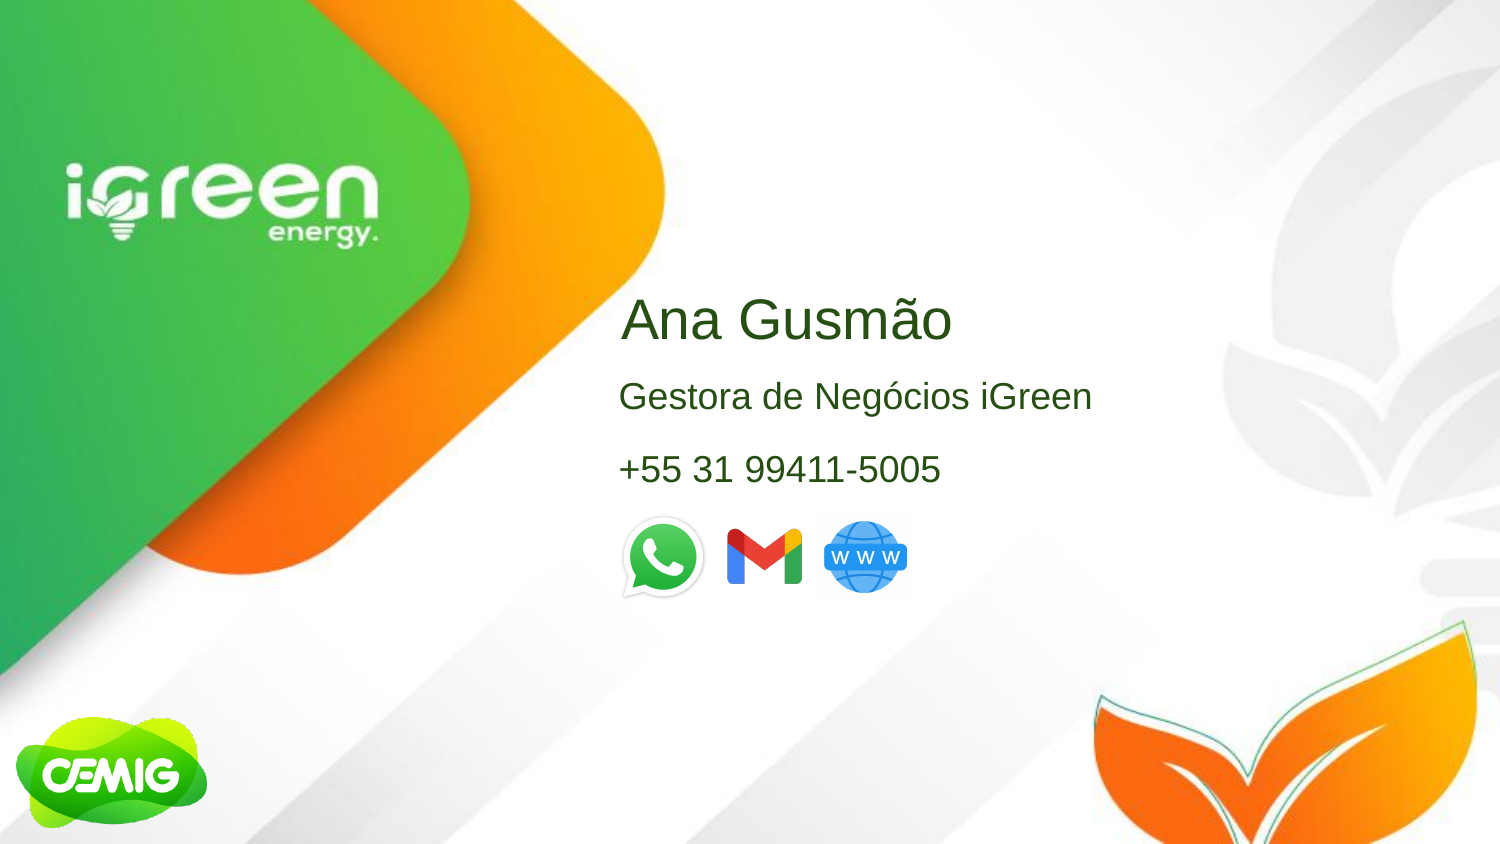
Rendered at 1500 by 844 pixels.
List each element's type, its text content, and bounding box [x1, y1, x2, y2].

list Gestora de Negócios iGreen +55 31 99411-5005 [603, 354, 1129, 603]
picture [0, 0, 1500, 844]
title Ana Gusmão [606, 272, 1186, 367]
